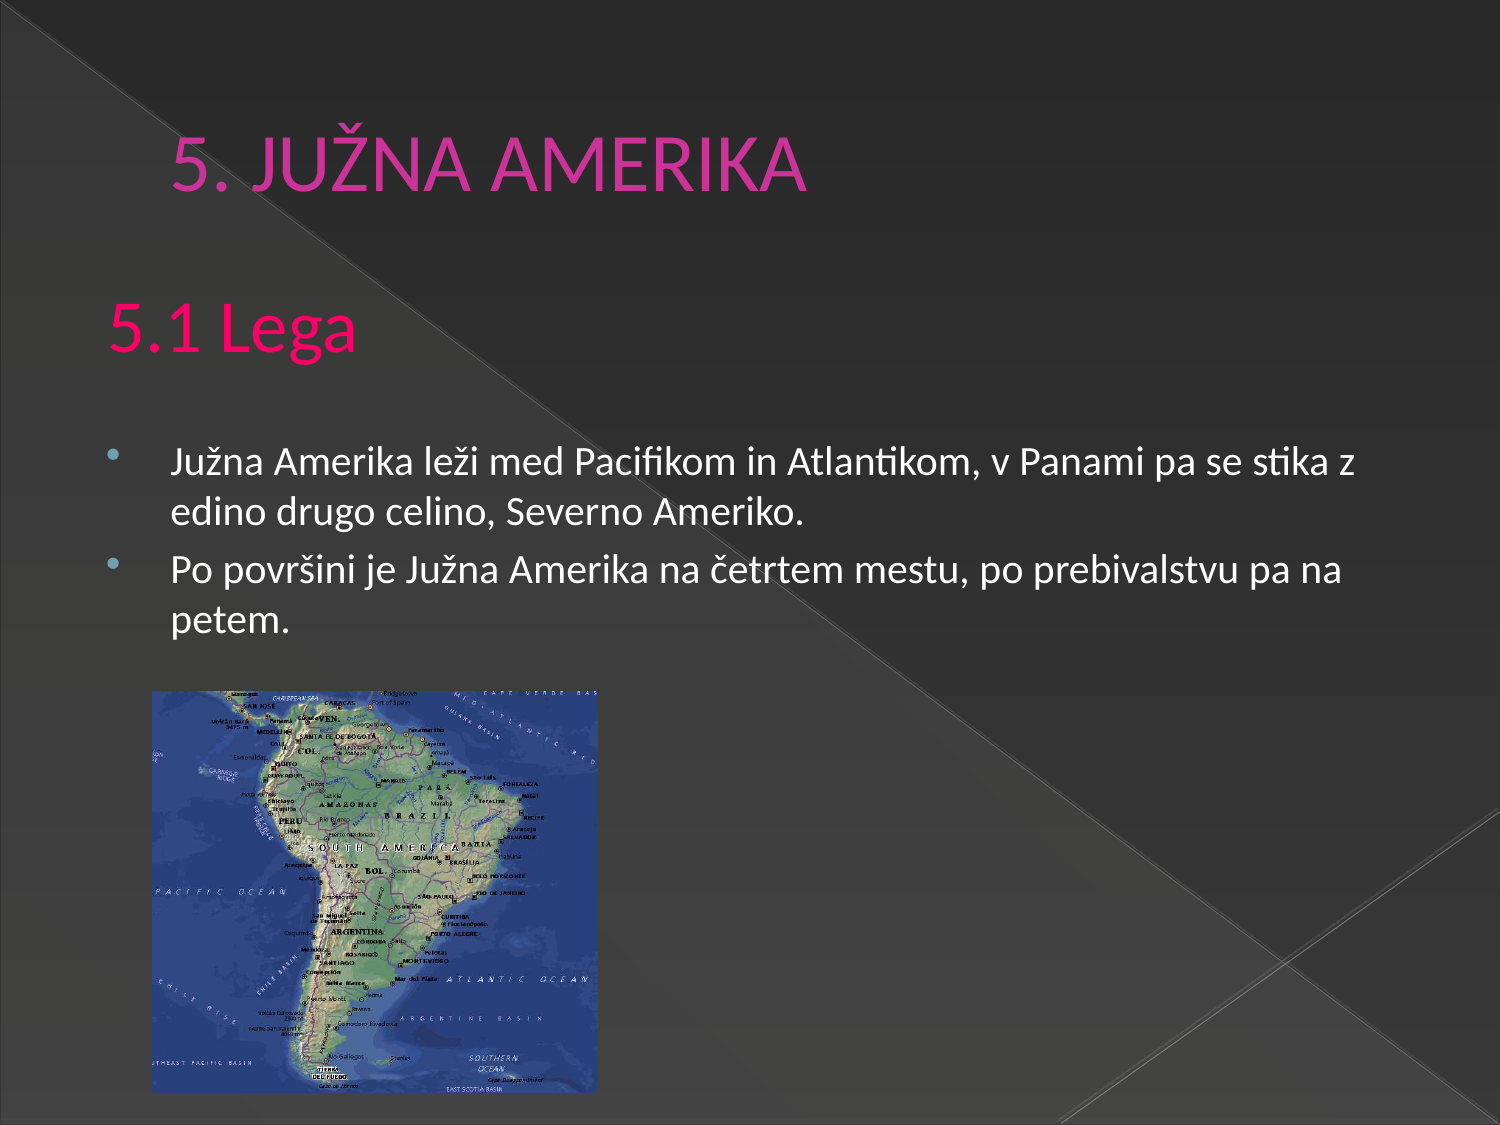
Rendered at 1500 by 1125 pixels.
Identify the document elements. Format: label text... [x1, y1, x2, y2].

list 5.1 Lega Južna Amerika leži med Pacifikom in Atlantikom, v Panami pa se stika z edino drugo celino, Severno Ameriko. Po površini je Južna Amerika na četrtem mestu, po prebivalstvu pa na petem. [82, 269, 1432, 1020]
picture [152, 691, 598, 1093]
title 5. JUŽNA AMERIKA [75, 43, 1425, 274]
